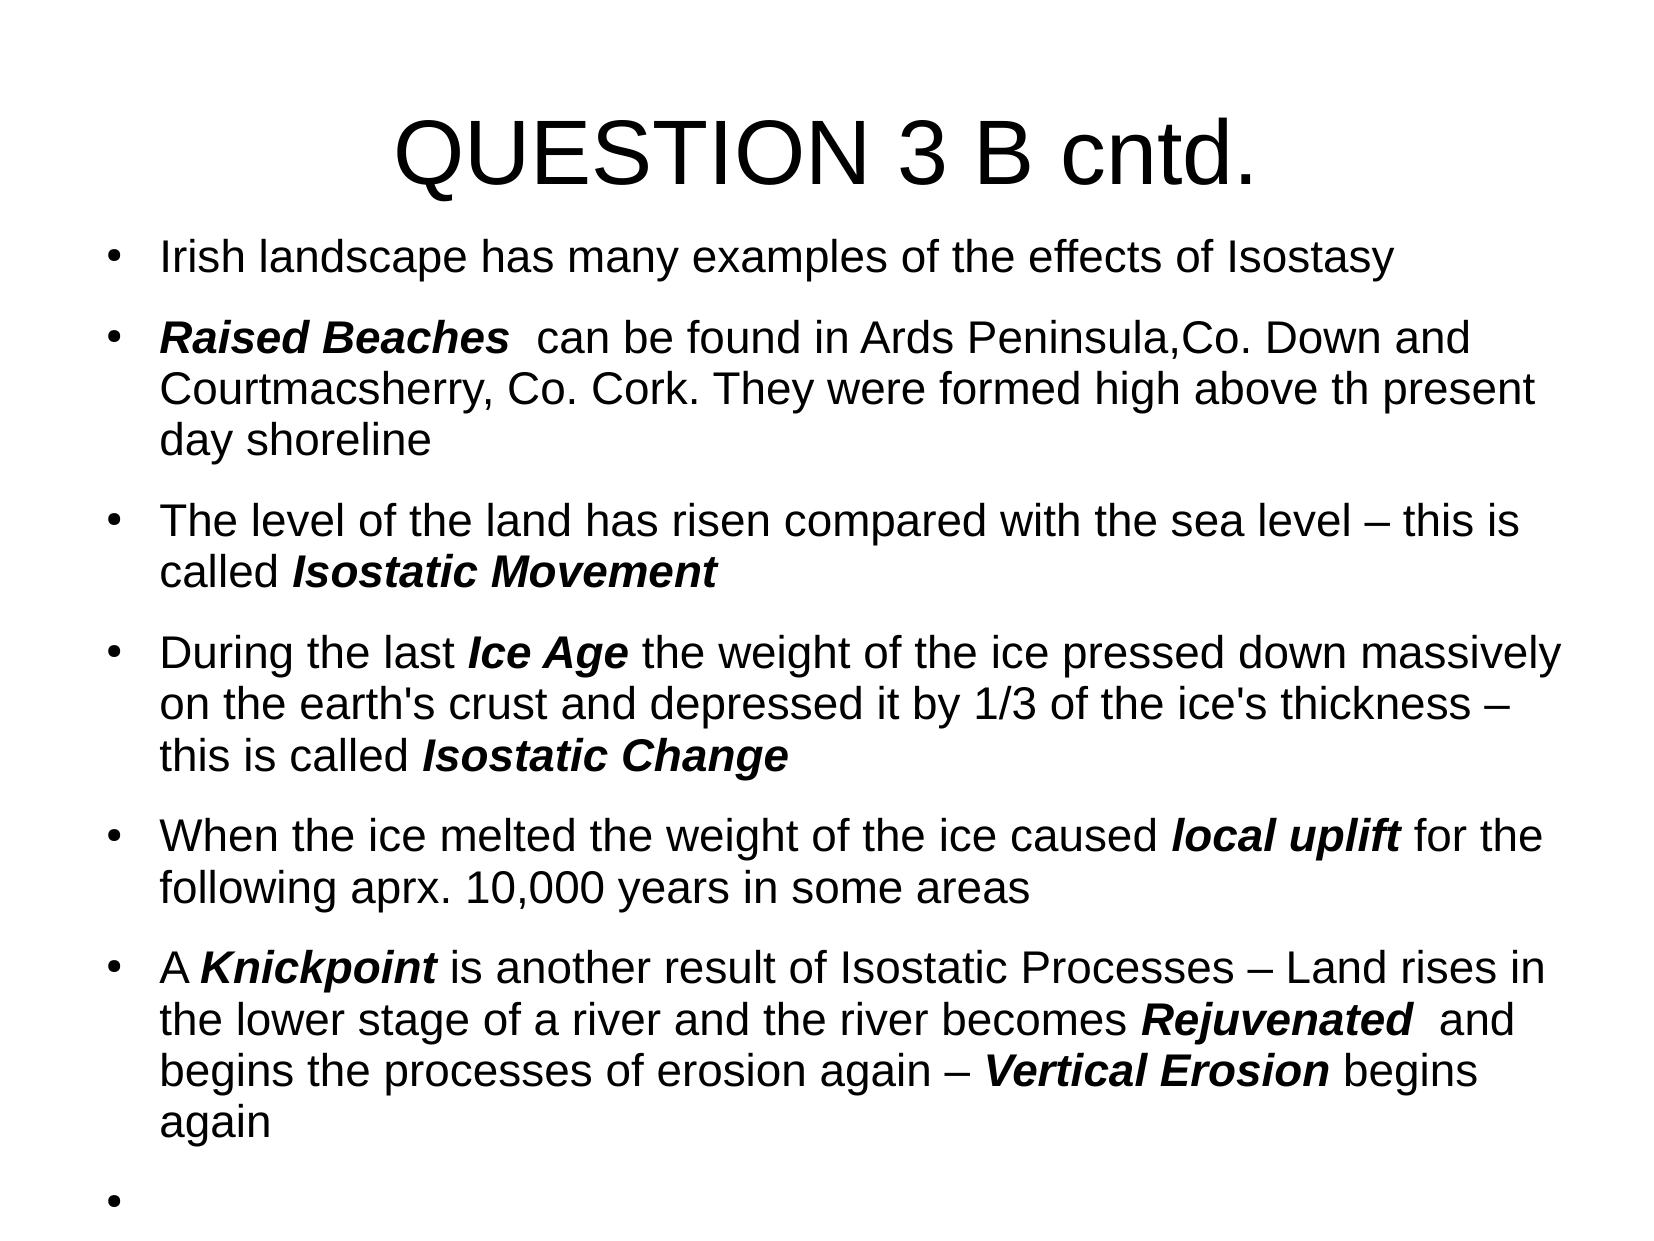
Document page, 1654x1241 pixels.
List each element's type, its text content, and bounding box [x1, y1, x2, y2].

title QUESTION 3 B cntd. [82, 56, 1571, 250]
list Irish landscape has many examples of the effects of Isostasy Raised Beaches can be found in Ards Peninsula,Co. Down and Courtmacsherry, Co. Cork. They were formed high above th present day shoreline The level of the land has risen compared with the sea level – this is called Isostatic Movement During the last Ice Age the weight of the ice pressed down massively on the earth's crust and depressed it by 1/3 of the ice's thickness – this is called Isostatic Change When the ice melted the weight of the ice caused local uplift for the following aprx. 10,000 years in some areas A Knickpoint is another result of Isostatic Processes – Land rises in the lower stage of a river and the river becomes Rejuvenated and begins the processes of erosion again – Vertical Erosion begins again [88, 230, 1577, 1233]
